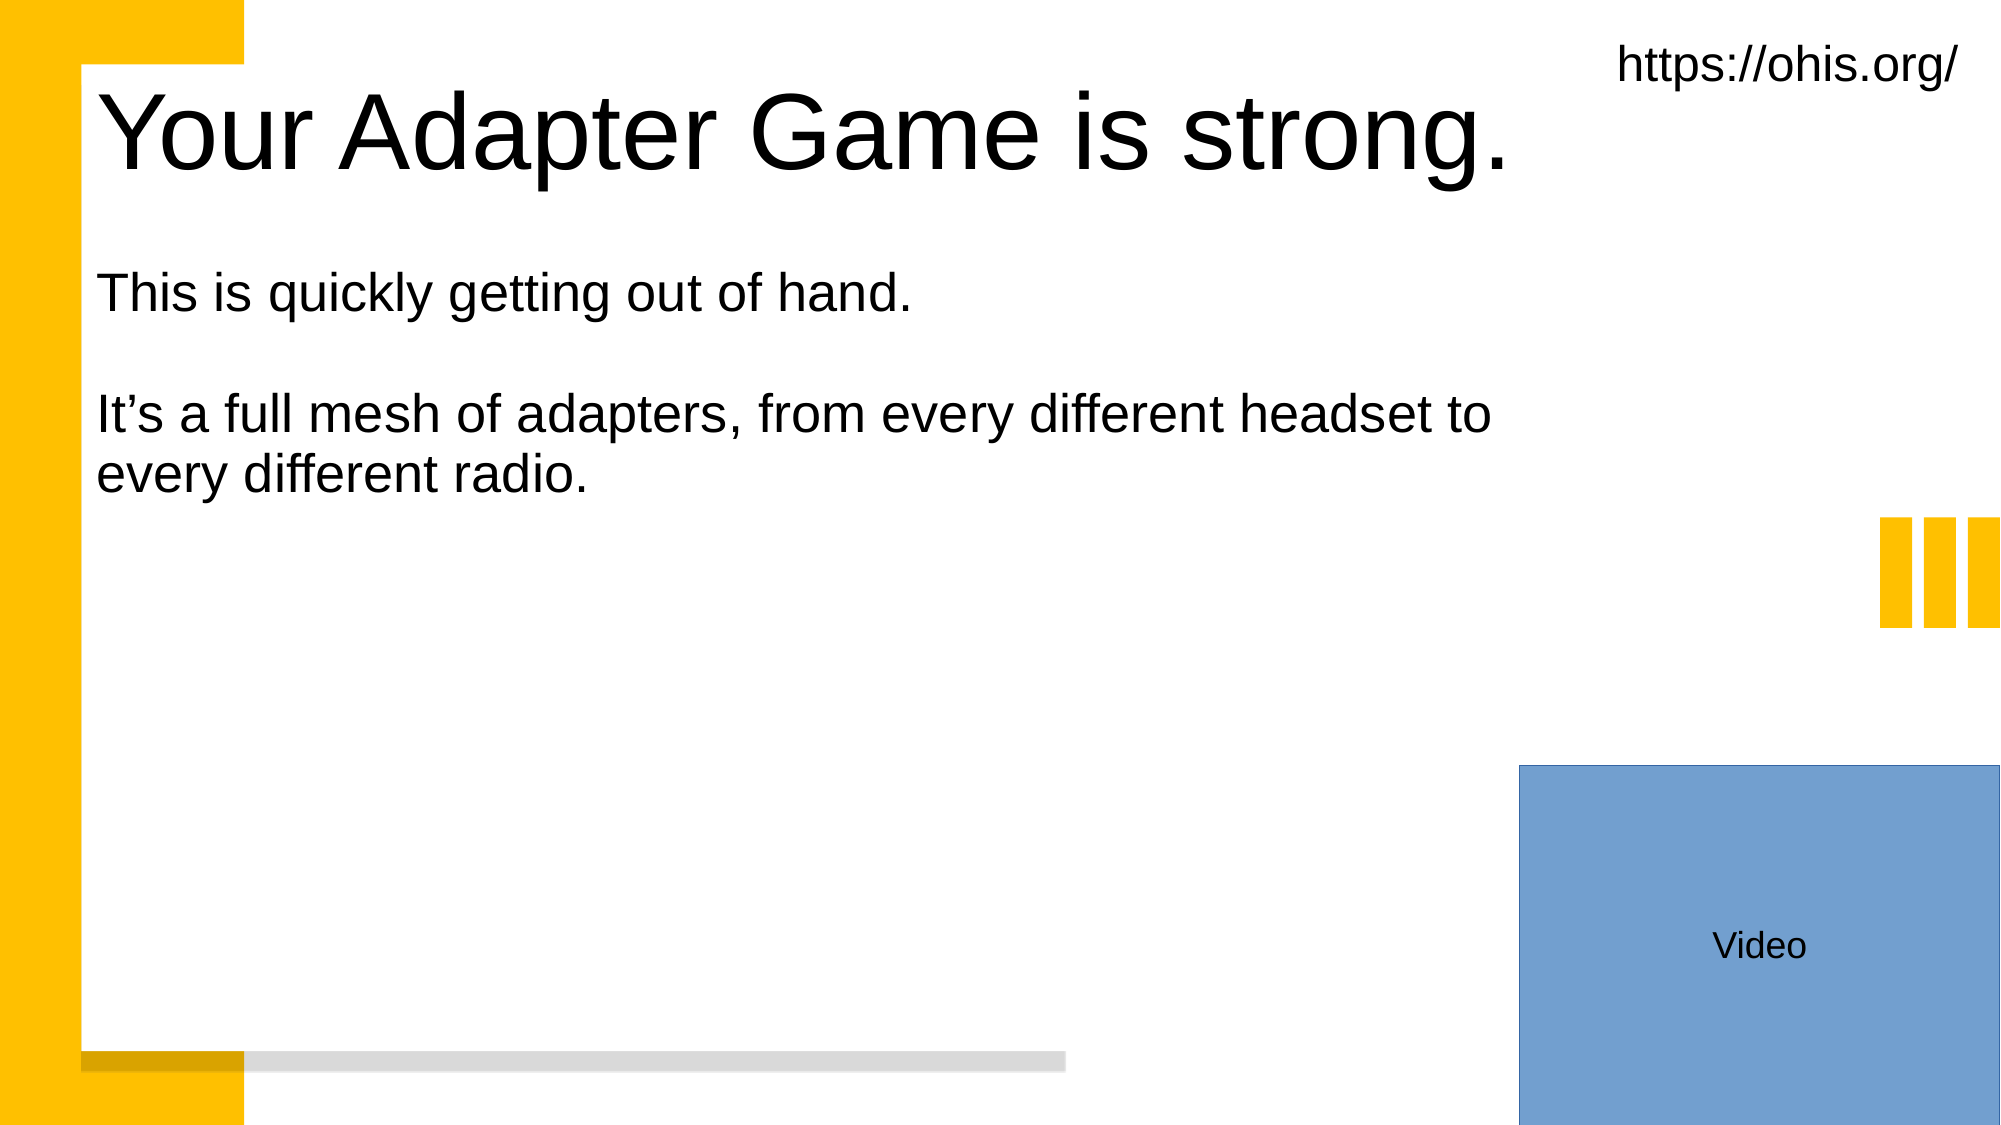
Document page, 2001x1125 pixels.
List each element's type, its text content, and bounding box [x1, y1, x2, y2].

text_box https://ohis.org/ [1590, 29, 1974, 105]
text_box Your Adapter Game is strong. [81, 64, 1921, 201]
text_box This is quickly getting out of hand. It’s a full mesh of adapters, from every different headset to every different radio. [81, 254, 1516, 1036]
text_box [0, 0, 2000, 1125]
text_box Video [1519, 765, 2000, 1125]
